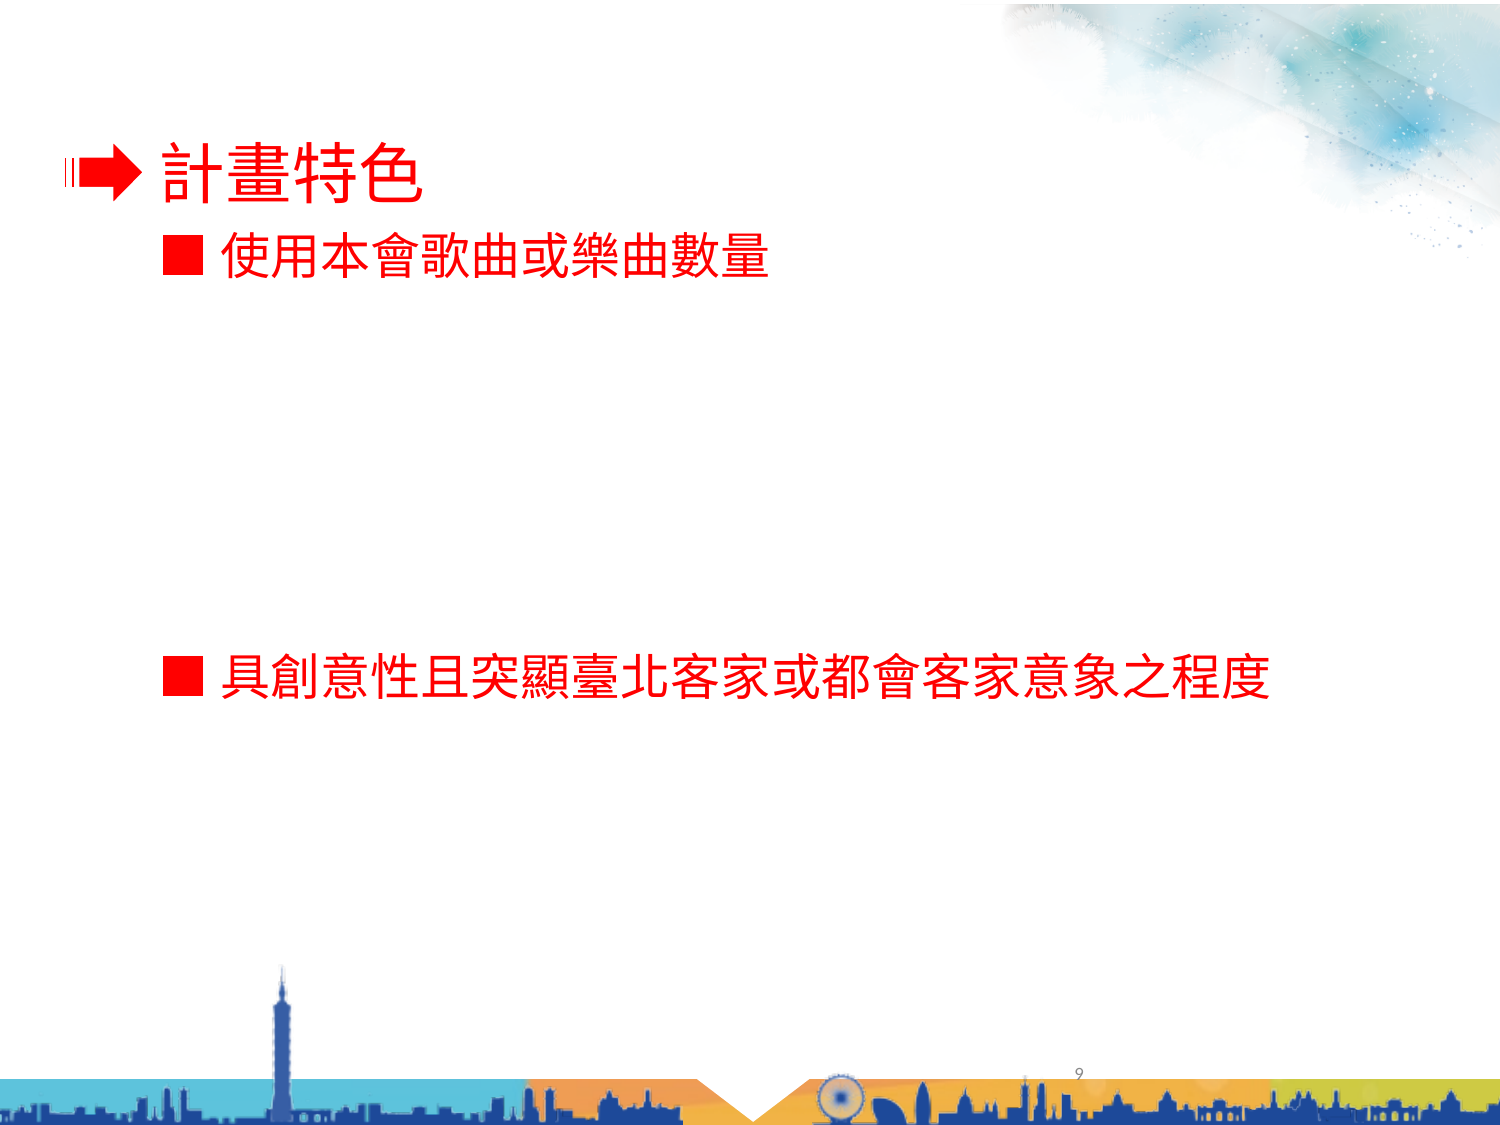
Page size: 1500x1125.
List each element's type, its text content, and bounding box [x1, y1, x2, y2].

text_box ■使用本會歌曲或樂曲數量 [144, 217, 1333, 292]
text_box ■具創意性且突顯臺北客家或都會客家意象之程度 [144, 638, 1333, 713]
text_box [1059, 1042, 1397, 1103]
text_box [78, 140, 144, 205]
text_box [70, 156, 75, 188]
text_box [63, 156, 68, 188]
text_box 計畫特色 [144, 124, 1333, 217]
